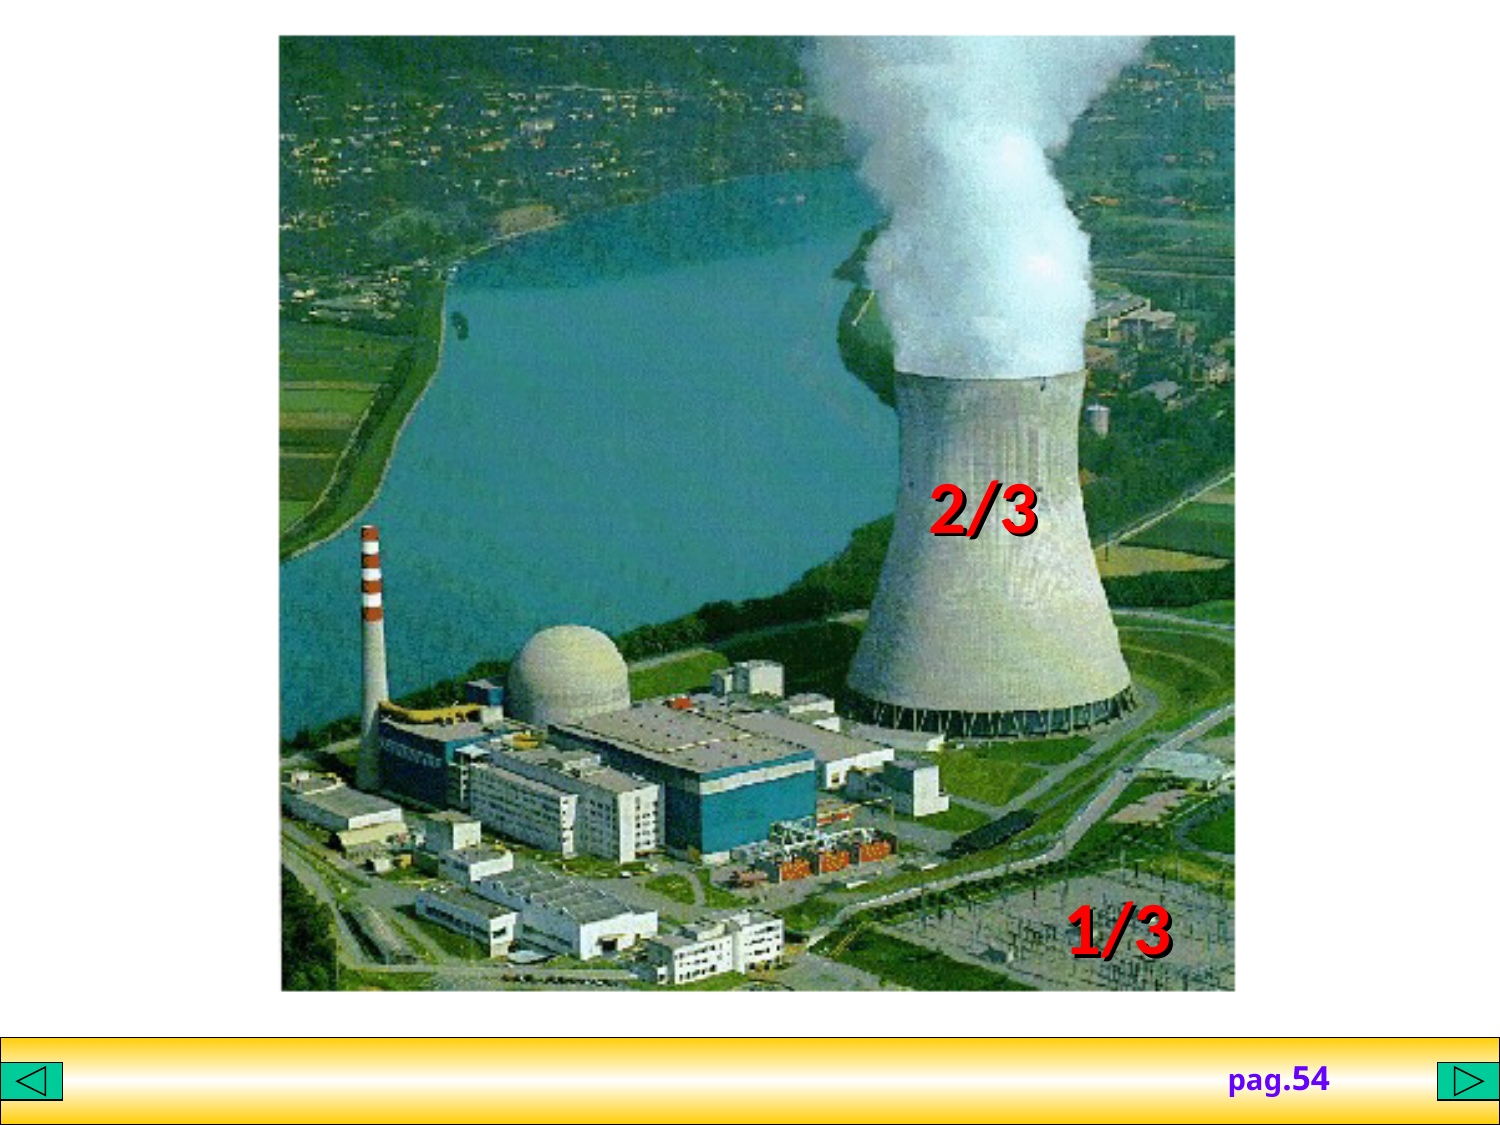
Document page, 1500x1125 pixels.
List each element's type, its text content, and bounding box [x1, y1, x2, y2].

text_box 2/3 [913, 450, 1077, 556]
picture [225, 5, 1268, 1028]
text_box 1/3 [1048, 872, 1211, 978]
